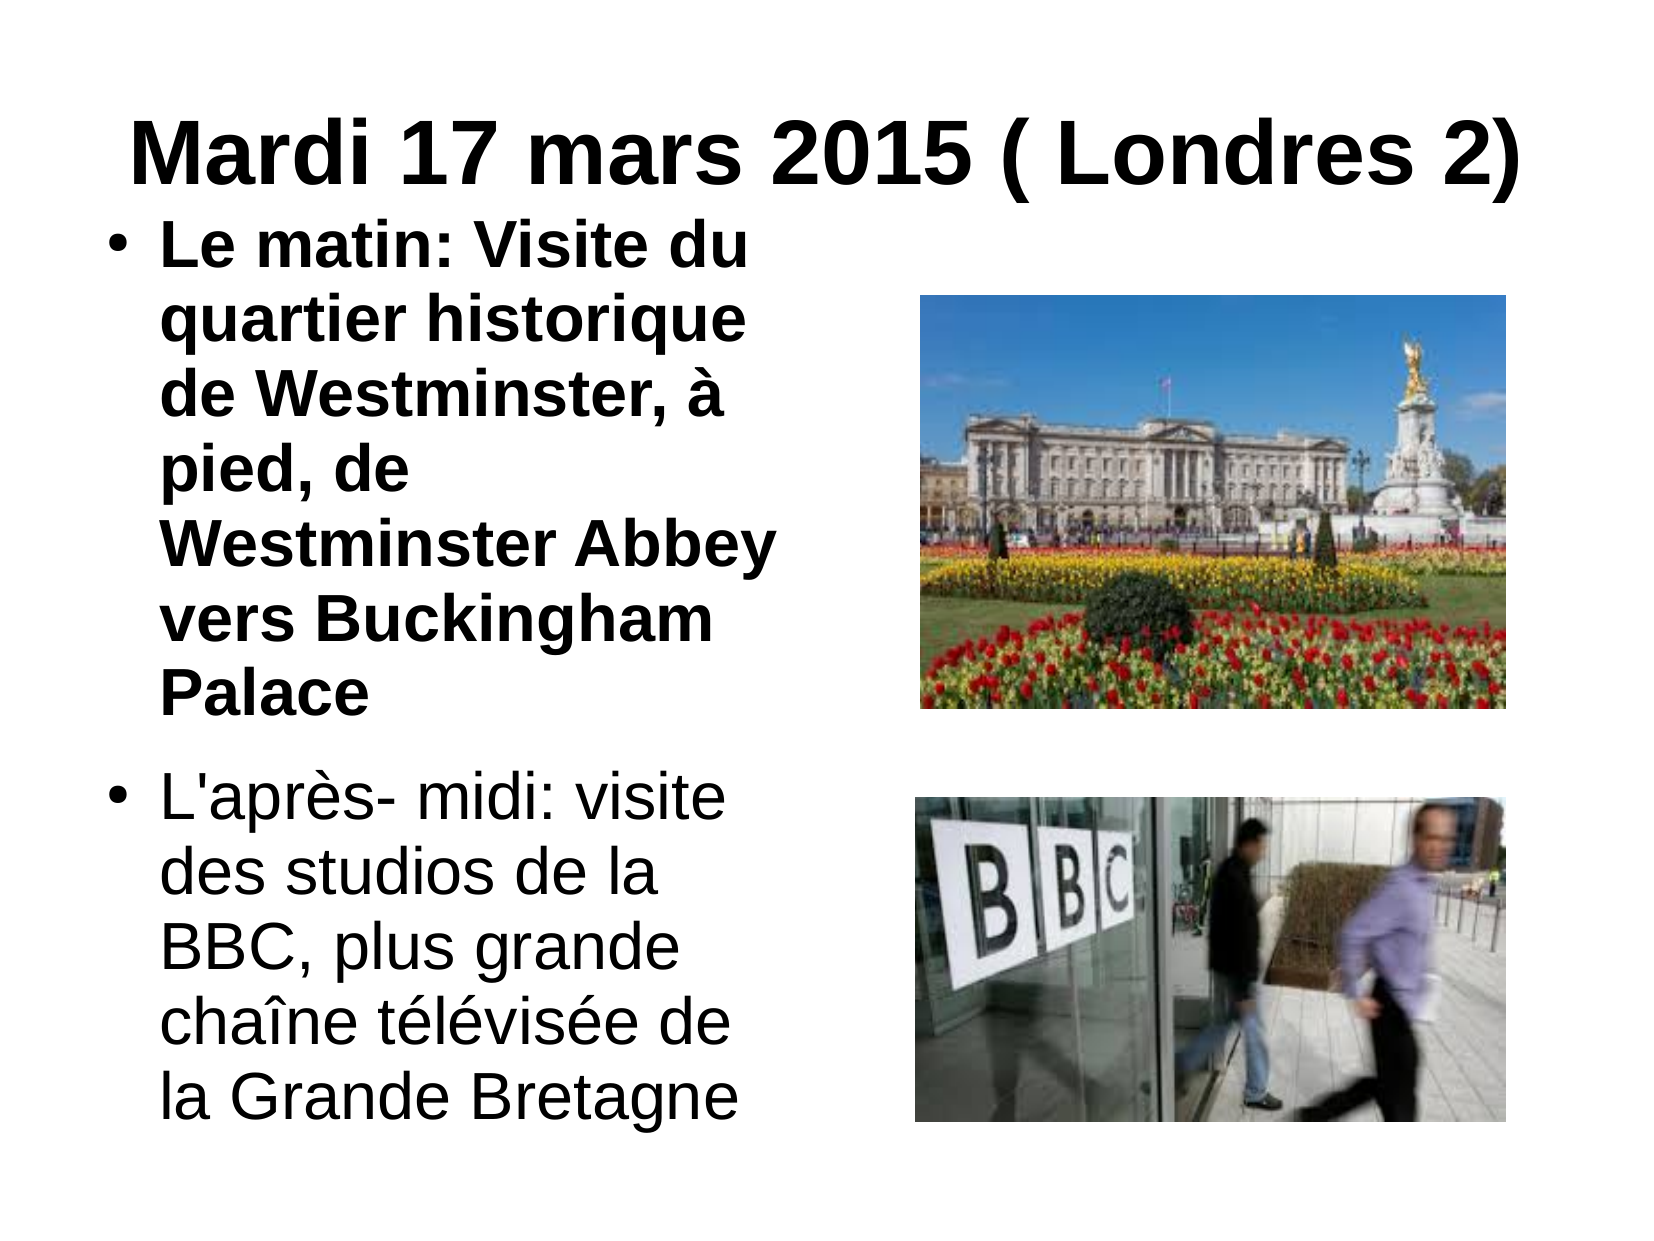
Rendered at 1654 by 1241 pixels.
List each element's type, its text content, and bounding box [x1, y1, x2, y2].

chart [826, 215, 1565, 1241]
title Mardi 17 mars 2015 ( Londres 2) [82, 49, 1571, 257]
picture [915, 797, 1506, 1123]
list Le matin: Visite du quartier historique de Westminster, à pied, de Westminster Abbey vers Buckingham Palace L'après- midi: visite des studios de la BBC, plus grande chaîne télévisée de la Grande Bretagne [88, 206, 798, 1134]
